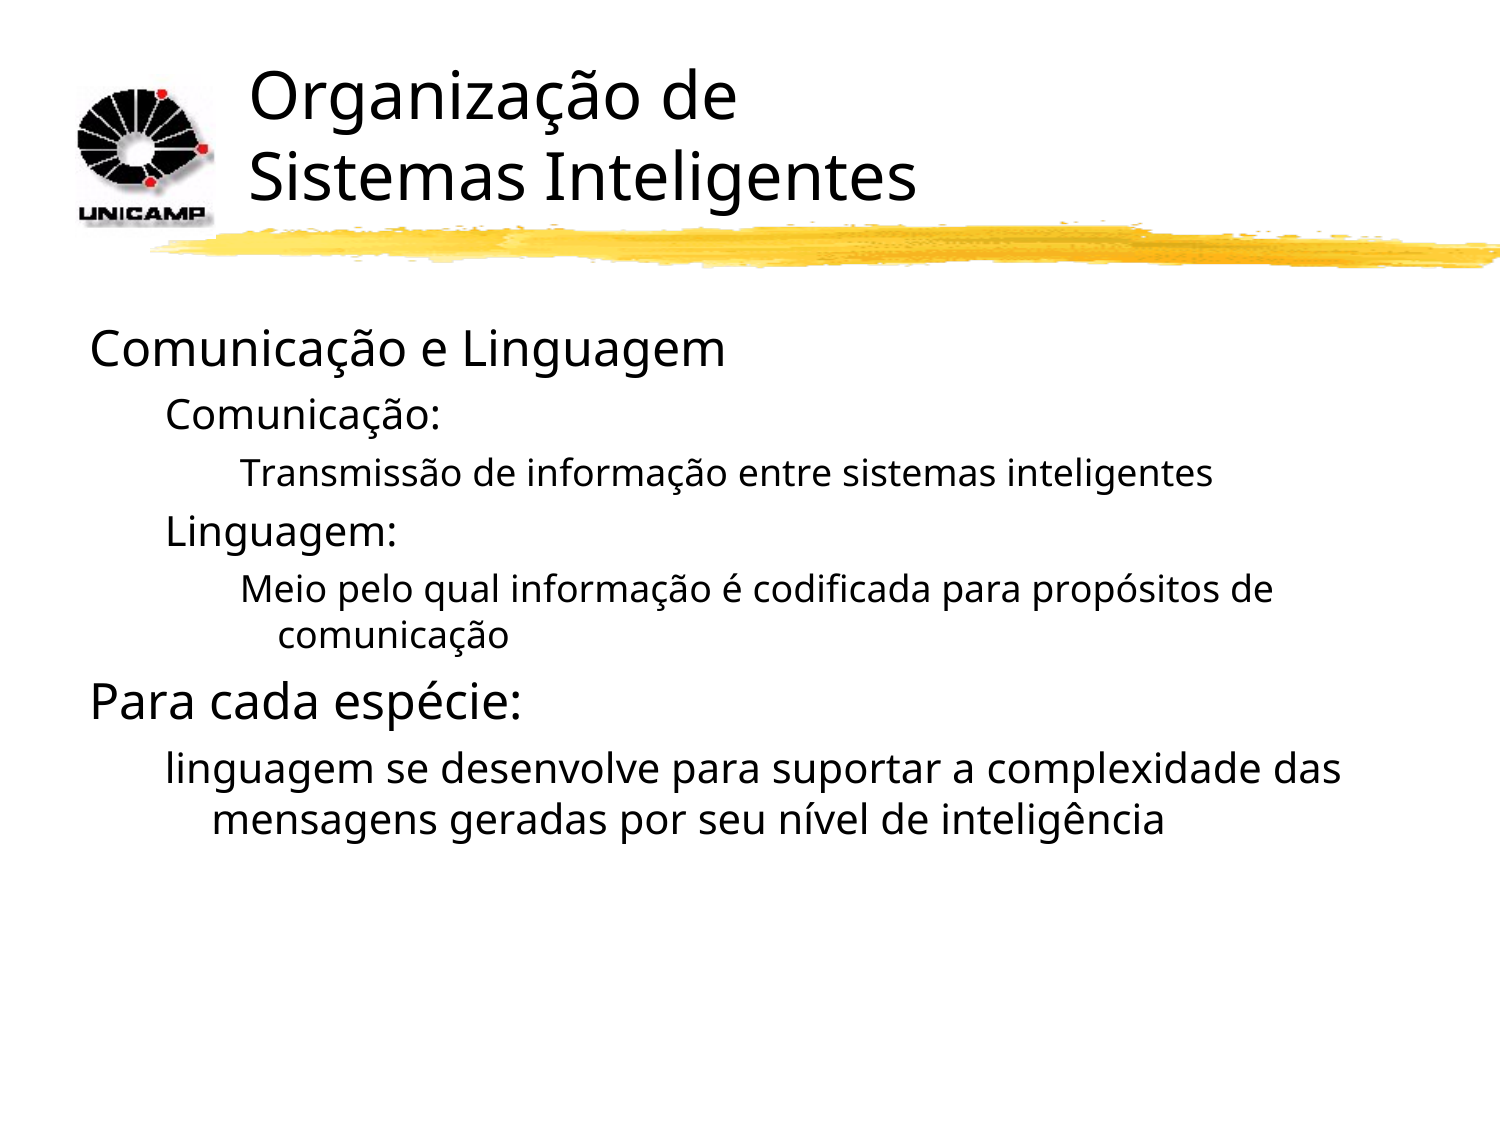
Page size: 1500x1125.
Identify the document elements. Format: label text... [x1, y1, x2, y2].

picture [75, 74, 1500, 279]
list Comunicação e Linguagem Comunicação: Transmissão de informação entre sistemas inteligentes Linguagem: Meio pelo qual informação é codificada para propósitos de comunicação Para cada espécie: linguagem se desenvolve para suportar a complexidade das mensagens geradas por seu nível de inteligência [74, 309, 1417, 994]
title Organização de Sistemas Inteligentes [233, 37, 1434, 225]
